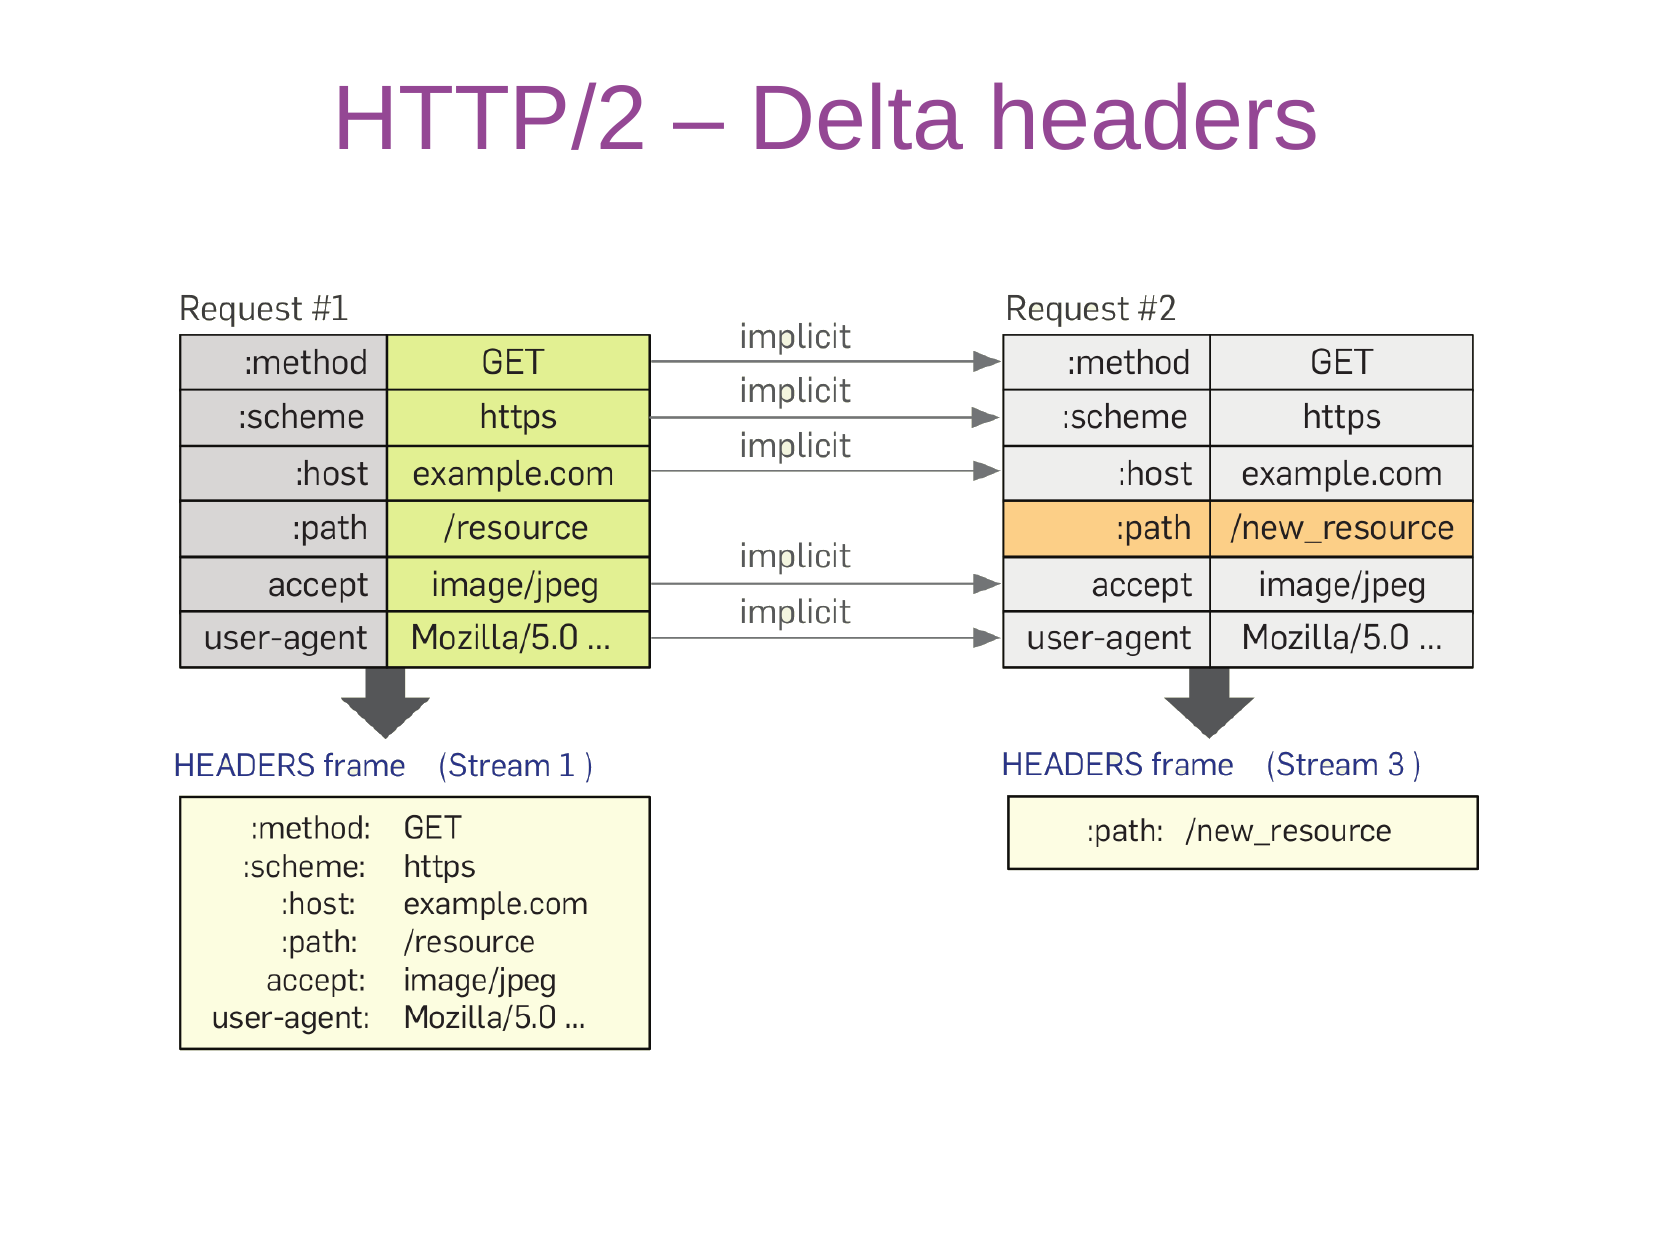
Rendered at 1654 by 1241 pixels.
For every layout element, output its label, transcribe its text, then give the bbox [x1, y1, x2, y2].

picture [166, 271, 1488, 1063]
title HTTP/2 – Delta headers [82, 13, 1571, 222]
